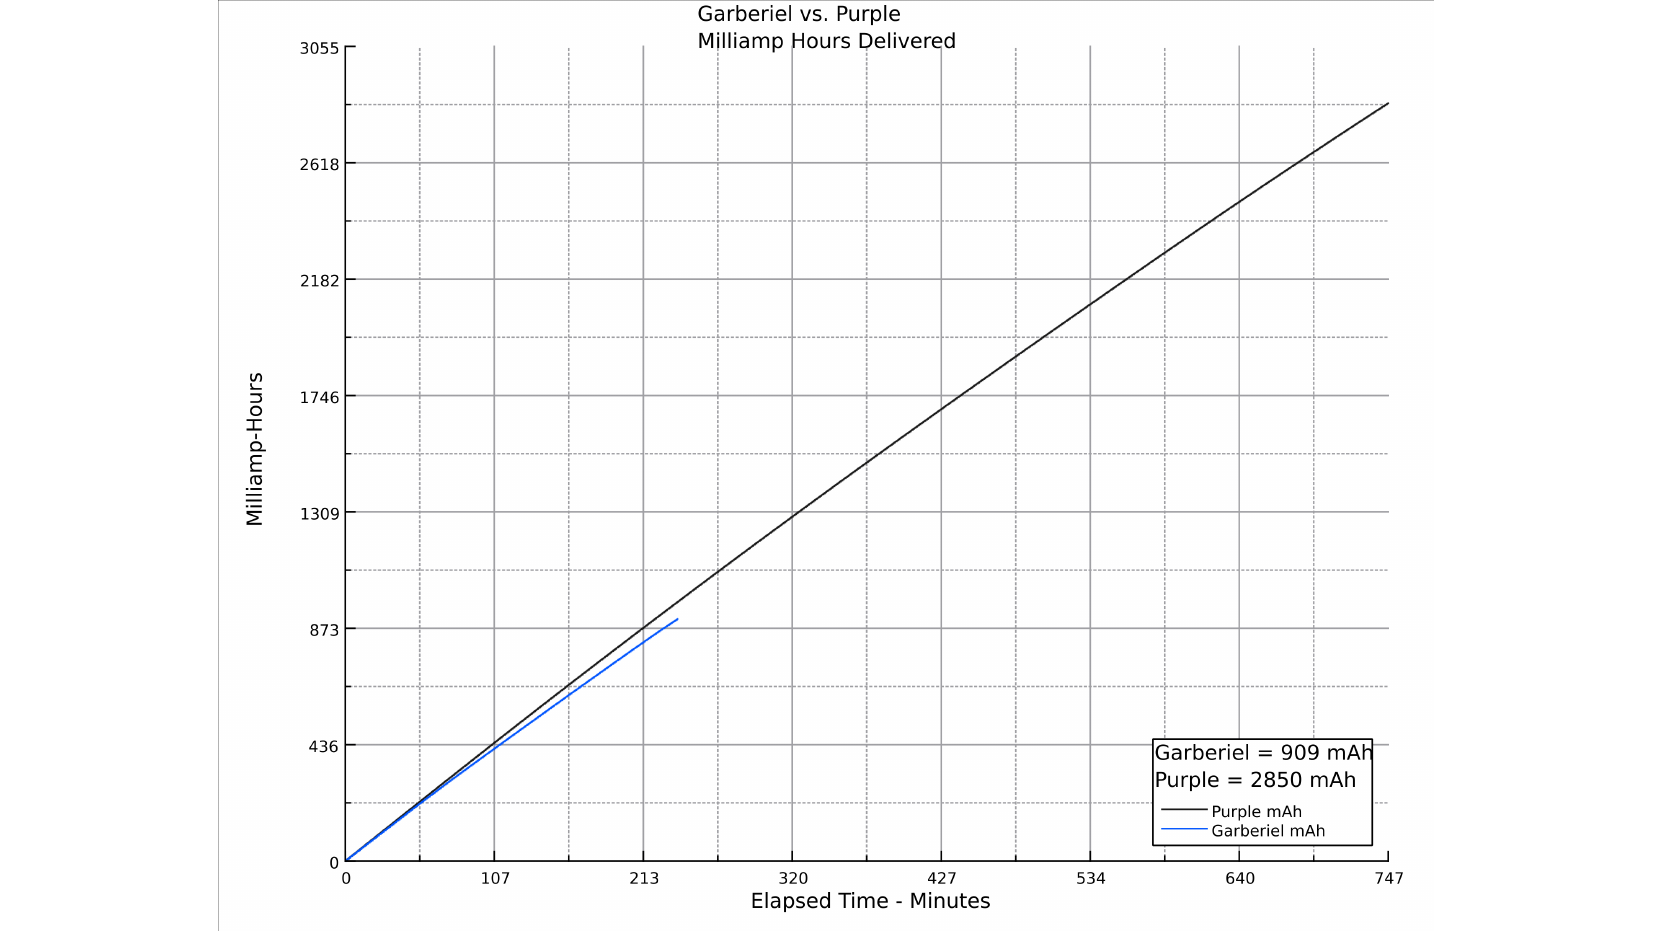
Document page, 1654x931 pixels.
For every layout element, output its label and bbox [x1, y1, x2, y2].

picture [218, 0, 1434, 931]
